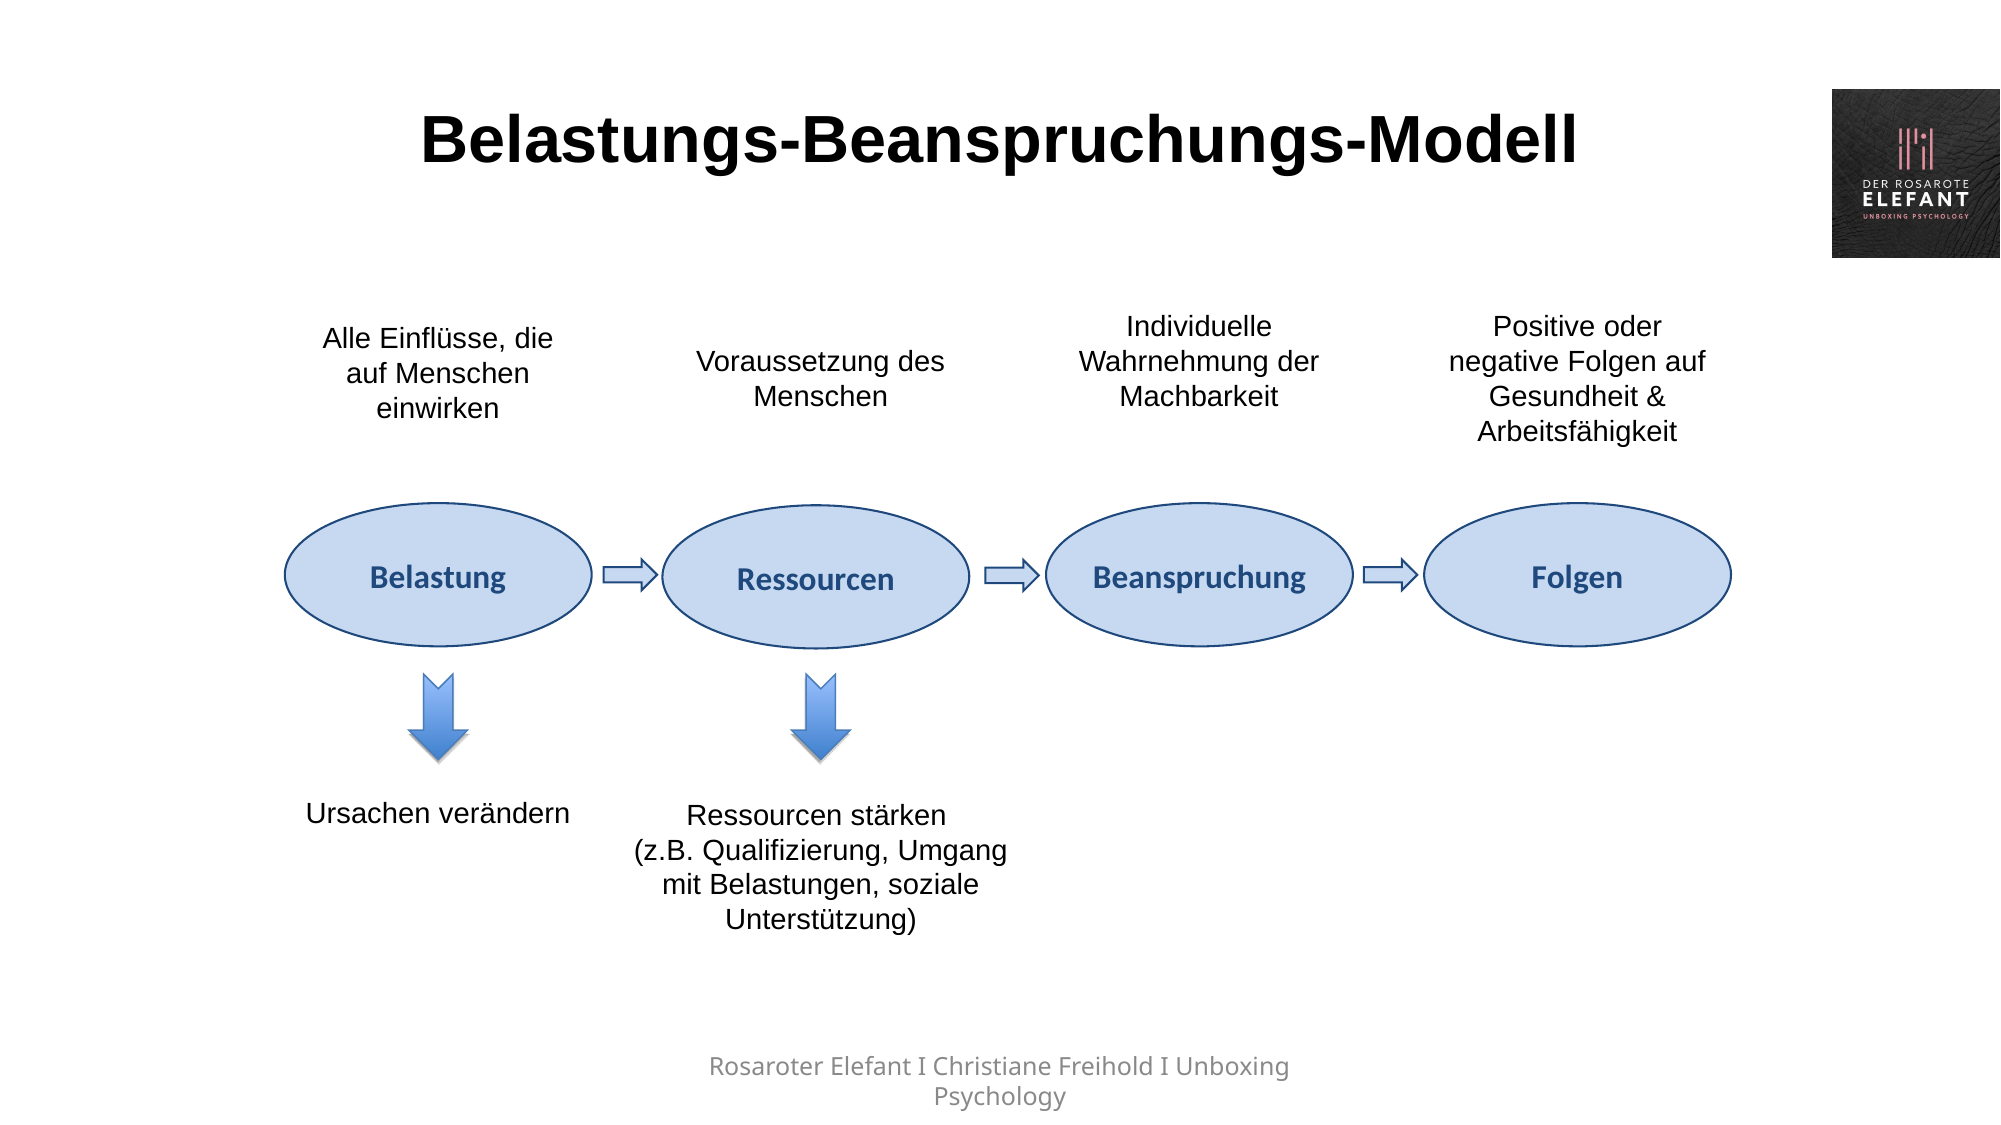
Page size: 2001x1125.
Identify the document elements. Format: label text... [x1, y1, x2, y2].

text_box Beanspruchung [1046, 503, 1353, 647]
text_box Rosaroter Elefant I Christiane Freihold I Unboxing Psychology [662, 1042, 1338, 1103]
text_box Voraussetzung des Menschen [677, 335, 965, 421]
text_box [603, 559, 658, 591]
text_box [985, 559, 1039, 591]
text_box Belastung [284, 503, 592, 647]
text_box Ursachen verändern [278, 787, 598, 838]
text_box Ressourcen stärken (z.B. Qualifizierung, Umgang mit Belastungen, soziale Unterstützung) [612, 788, 1030, 945]
text_box [1363, 559, 1418, 591]
text_box Alle Einflüsse, die auf Menschen einwirken [294, 311, 582, 433]
text_box Positive oder negative Folgen auf Gesundheit & Arbeitsfähigkeit [1433, 299, 1722, 457]
text_box [409, 674, 468, 760]
text_box Individuelle Wahrnehmung der Machbarkeit [1055, 299, 1343, 421]
text_box Folgen [1424, 503, 1732, 647]
text_box [791, 674, 850, 760]
text_box Belastungs-Beanspruchungs-Modell [362, 15, 1638, 257]
text_box Ressourcen [662, 505, 970, 649]
